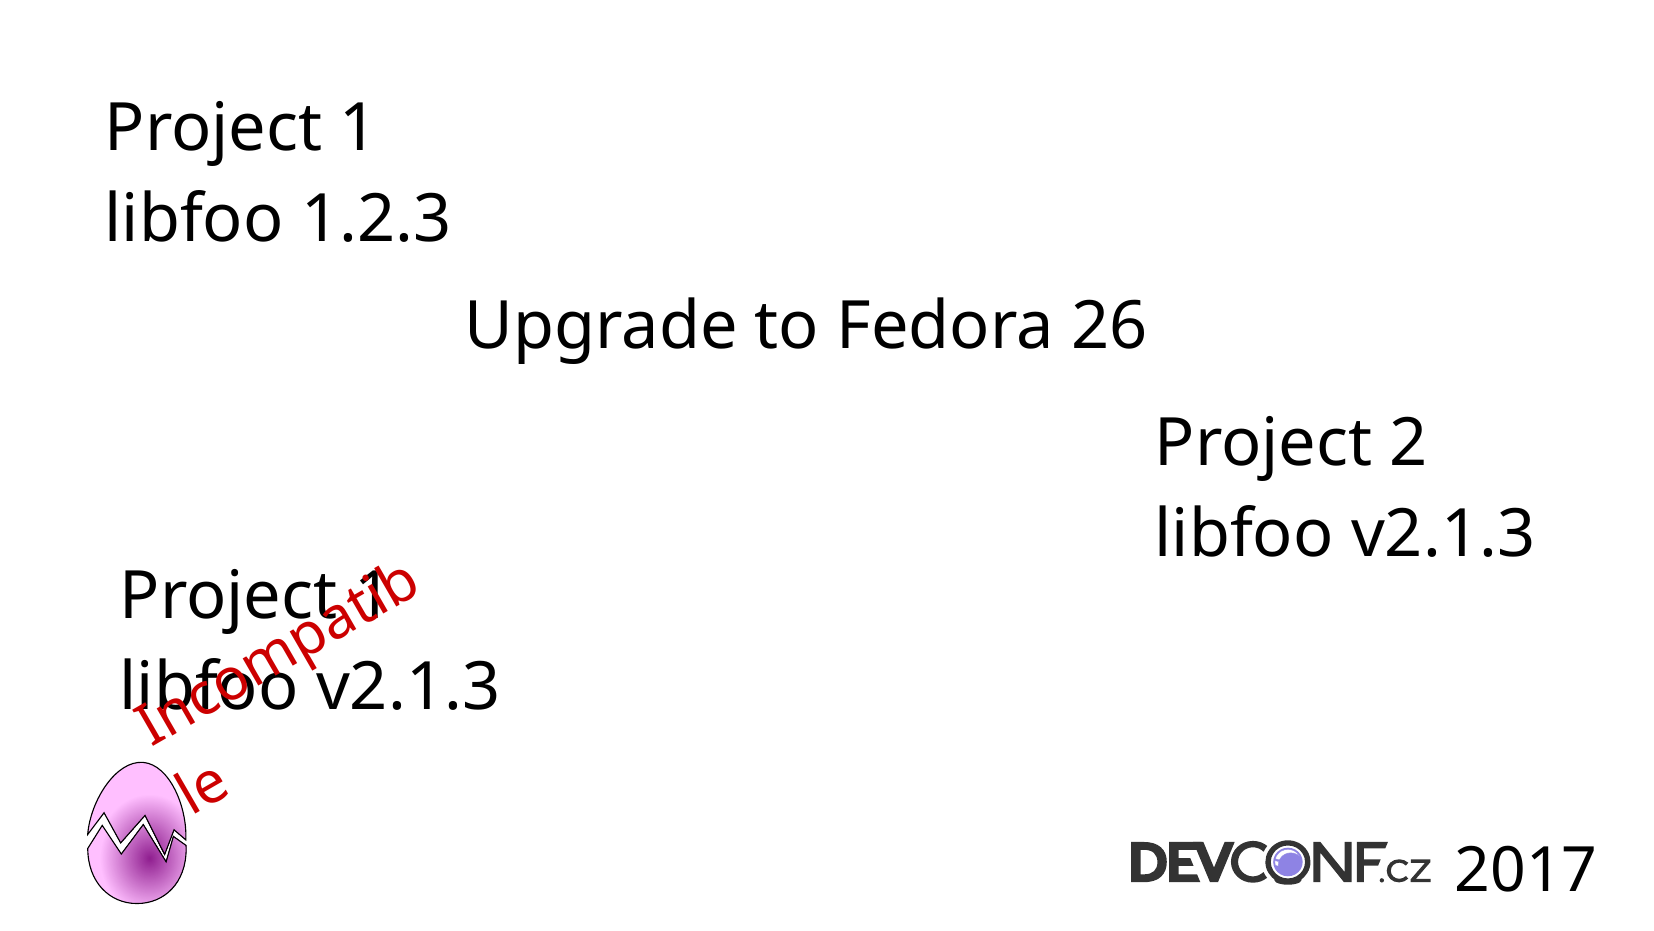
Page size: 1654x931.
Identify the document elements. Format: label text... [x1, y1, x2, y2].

text_box Project 1 libfoo 1.2.3 [90, 71, 454, 256]
text_box Upgrade to Fedora 26 [450, 270, 1121, 370]
text_box Project 2 libfoo v2.1.3 [1140, 386, 1535, 571]
text_box Project 1 libfoo v2.1.3 [233, 540, 500, 724]
text_box Incompatible [103, 516, 458, 772]
text_box Project 1 libfoo v2.1.3 [105, 540, 370, 693]
